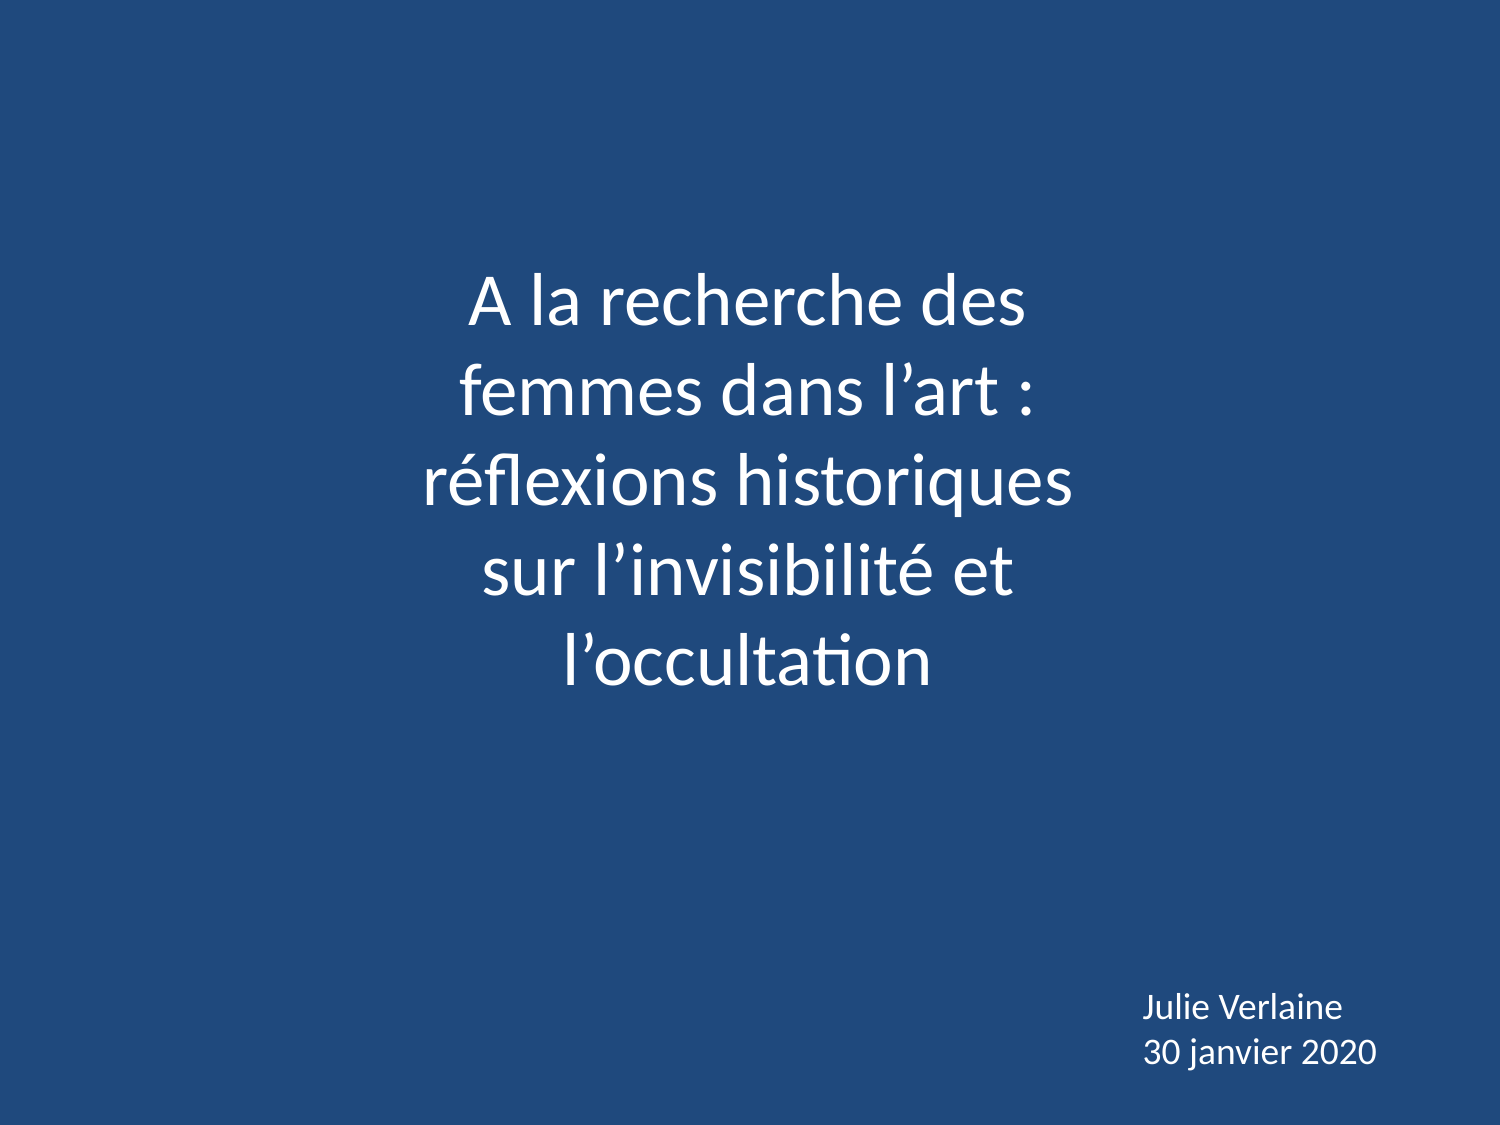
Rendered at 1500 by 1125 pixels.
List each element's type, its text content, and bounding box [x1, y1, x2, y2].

text_box Julie Verlaine 30 janvier 2020 [1128, 974, 1447, 1080]
text_box A la recherche des femmes dans l’art : réflexions historiques sur l’invisibilité et l’occultation [373, 243, 1123, 709]
